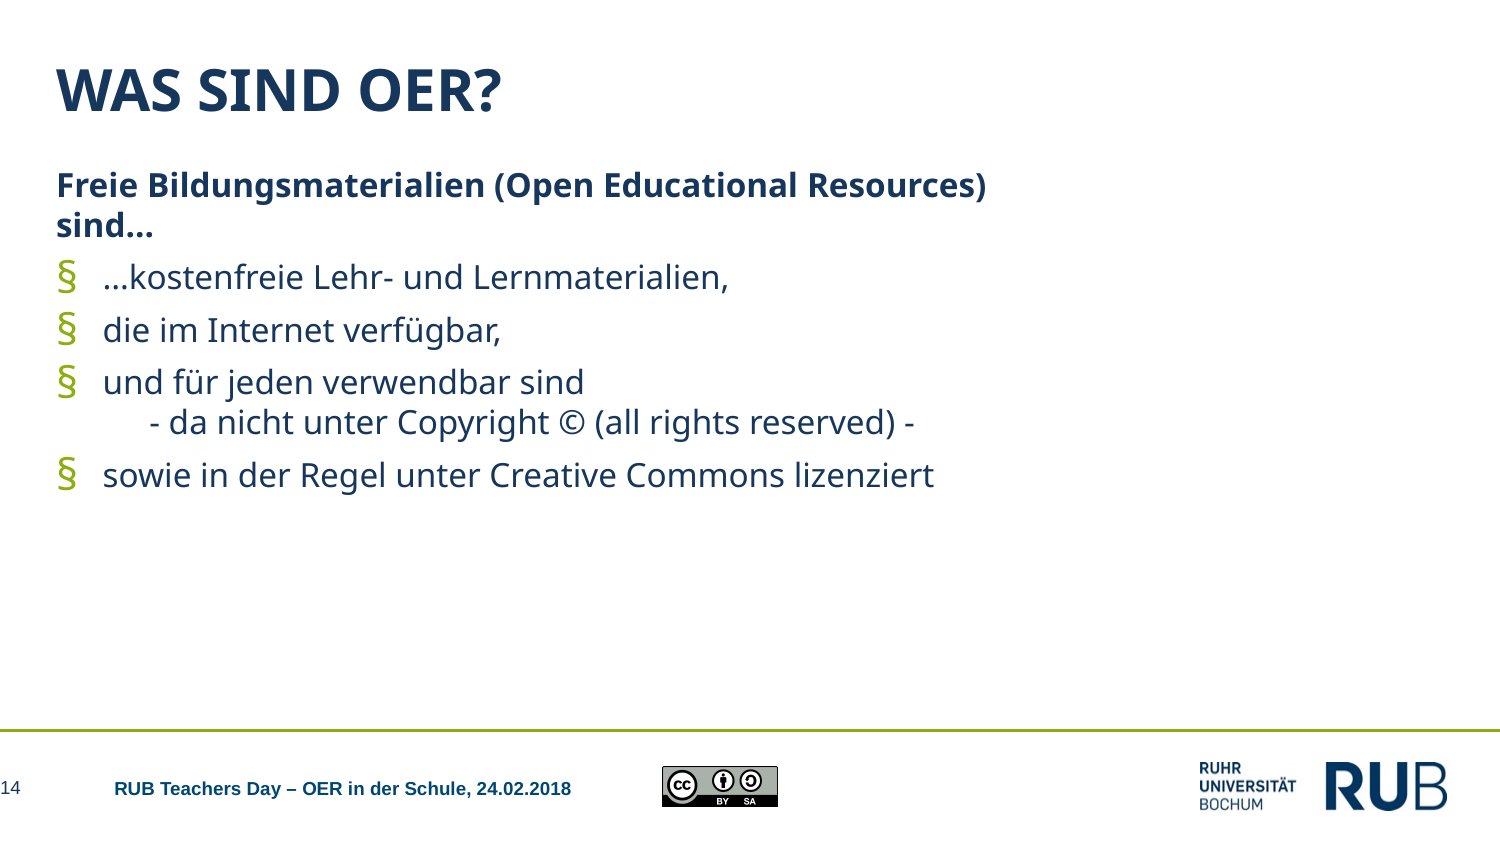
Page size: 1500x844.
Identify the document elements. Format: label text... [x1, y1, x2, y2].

text_box 14 [0, 764, 85, 810]
text_box RUB Teachers Day – OER in der Schule, 24.02.2018 [114, 776, 948, 822]
picture [662, 766, 778, 808]
text_box Was sind oer? [55, 53, 1002, 124]
text_box Freie Bildungsmaterialien (Open Educational Resources) sind… …kostenfreie Lehr- und Lernmaterialien, die im Internet verfügbar, und für jeden verwendbar sind - da nicht unter Copyright © (all rights reserved) - sowie in der Regel unter Creative Commons lizenziert [55, 164, 1015, 457]
